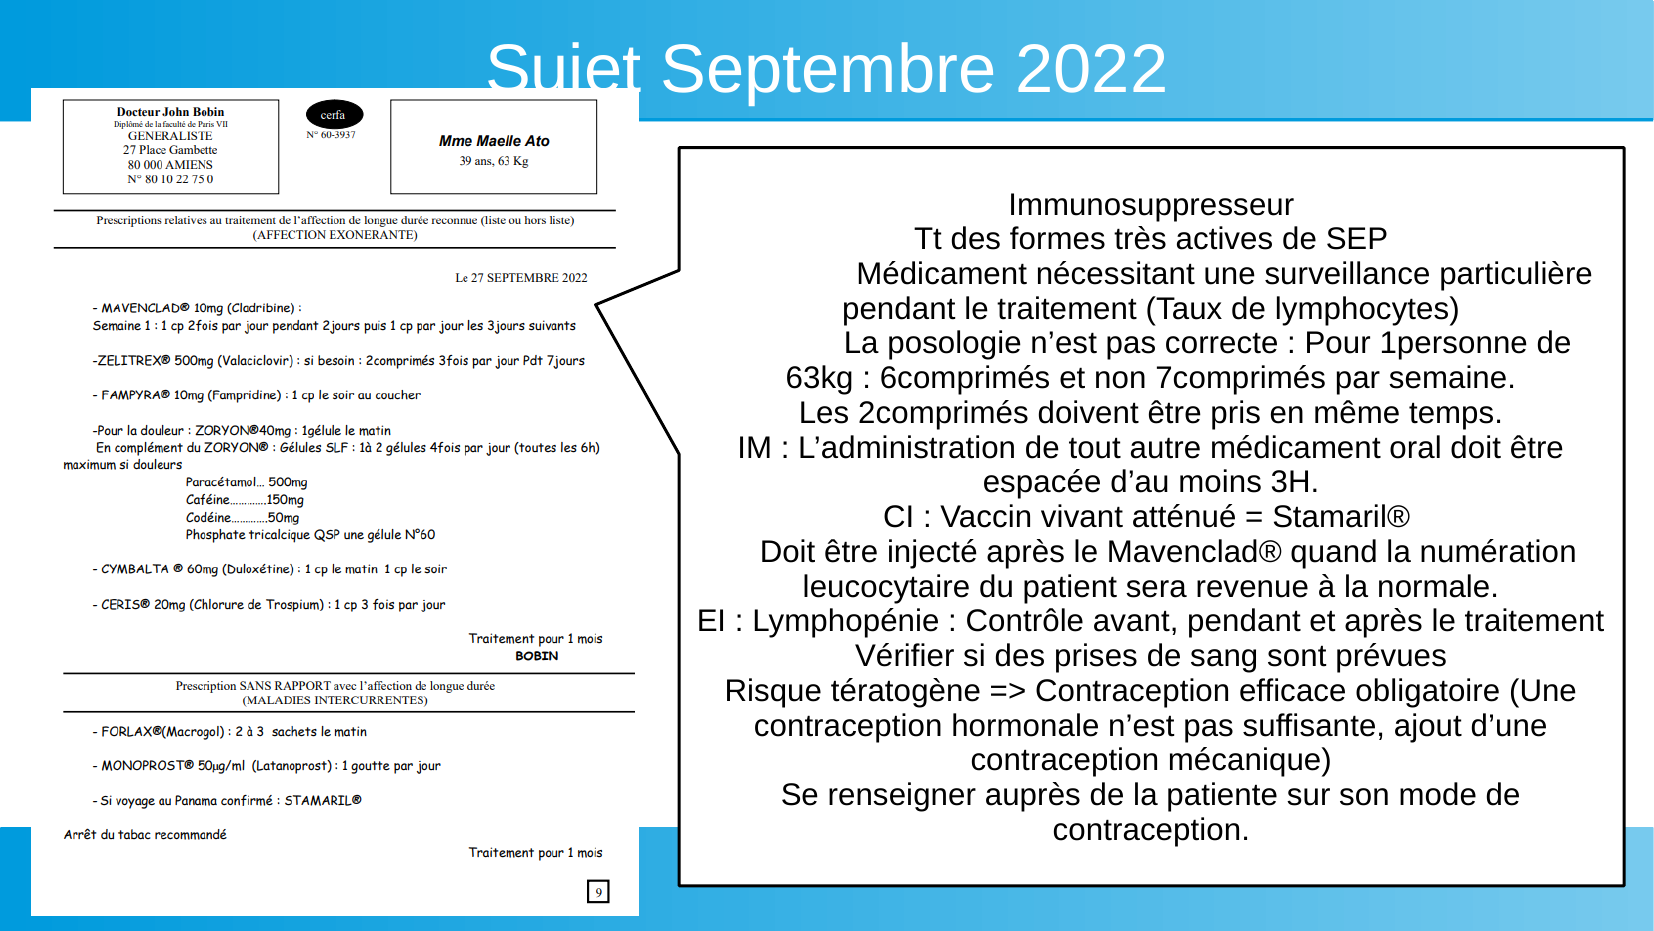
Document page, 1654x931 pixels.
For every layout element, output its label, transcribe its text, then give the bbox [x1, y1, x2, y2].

text_box Immunosuppresseur Tt des formes très actives de SEP Médicament nécessitant une surveillance particulière pendant le traitement (Taux de lymphocytes) La posologie n’est pas correcte : Pour 1personne de 63kg : 6comprimés et non 7comprimés par semaine. Les 2comprimés doivent être pris en même temps. IM : L’administration de tout autre médicament oral doit être espacée d’au moins 3H. CI : Vaccin vivant atténué = Stamaril® Doit être injecté après le Mavenclad® quand la numération leucocytaire du patient sera revenue à la normale. EI : Lymphopénie : Contrôle avant, pendant et après le traitement Vérifier si des prises de sang sont prévues Risque tératogène => Contraception efficace obligatoire (Une contraception hormonale n’est pas suffisante, ajout d’une contraception mécanique) Se renseigner auprès de la patiente sur son mode de contraception. [595, 147, 1625, 886]
picture [31, 88, 639, 916]
title Sujet Septembre 2022 [59, 29, 1595, 108]
